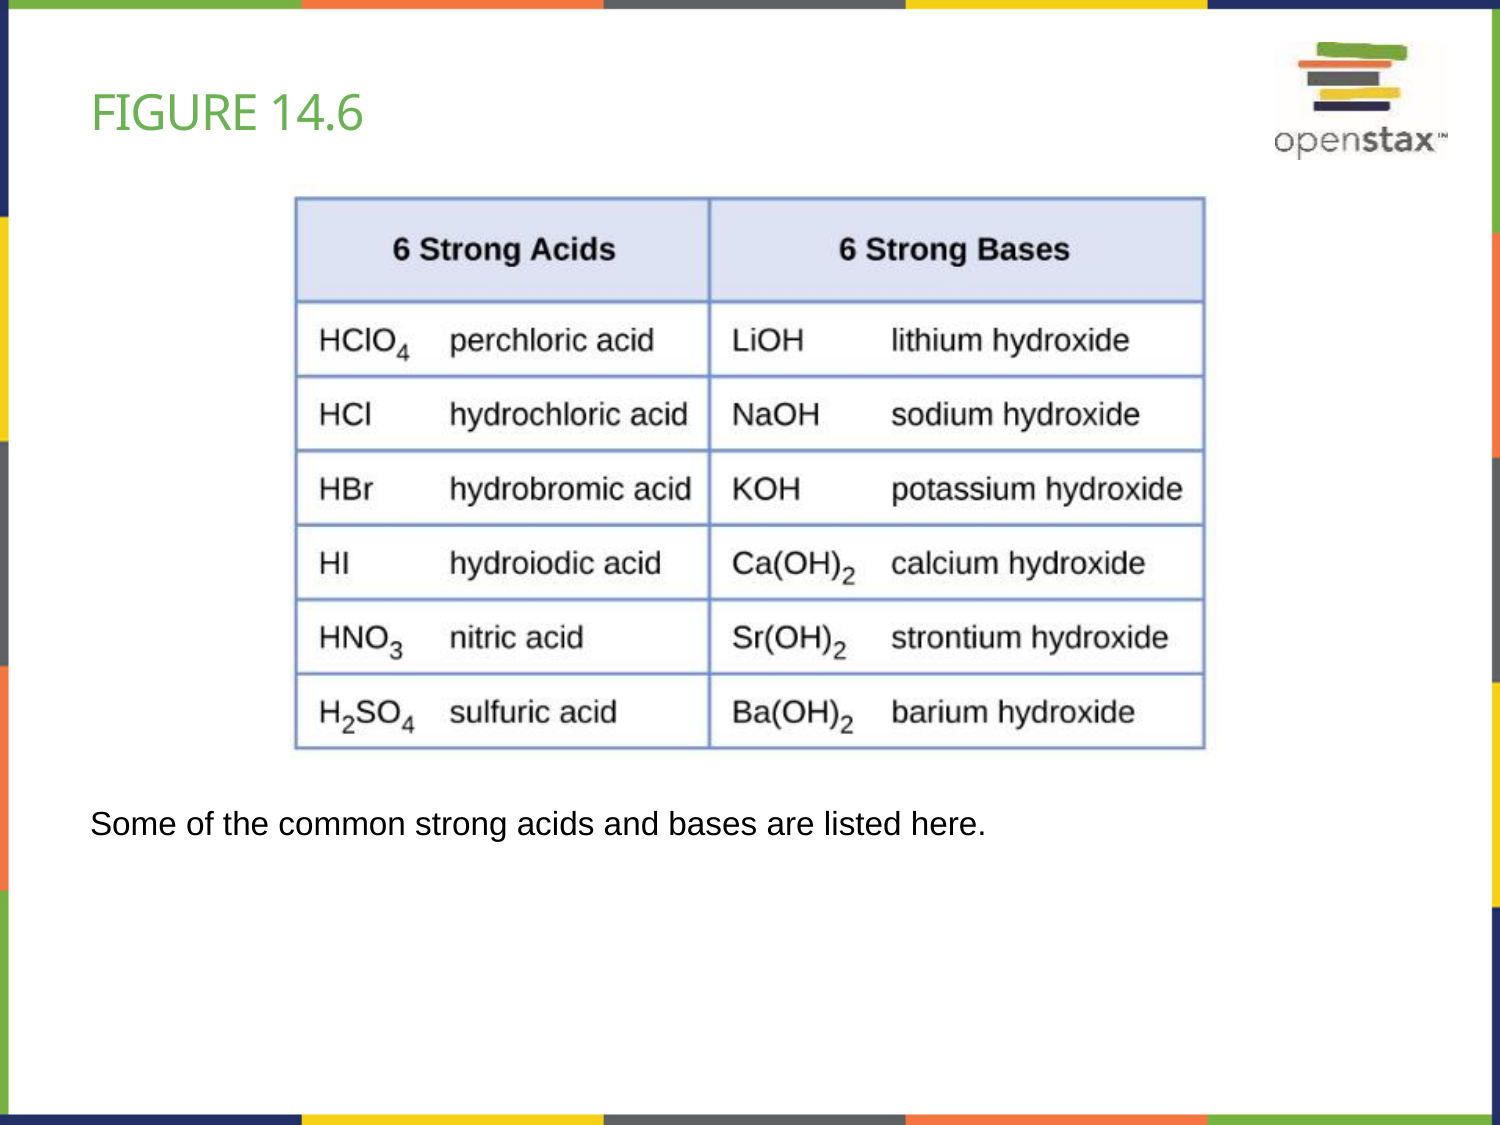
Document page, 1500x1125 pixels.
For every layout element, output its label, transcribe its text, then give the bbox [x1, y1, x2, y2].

list Some of the common strong acids and bases are listed here. [75, 794, 1398, 986]
title Figure 14.6 [75, 39, 1398, 148]
picture [0, 0, 1500, 1125]
